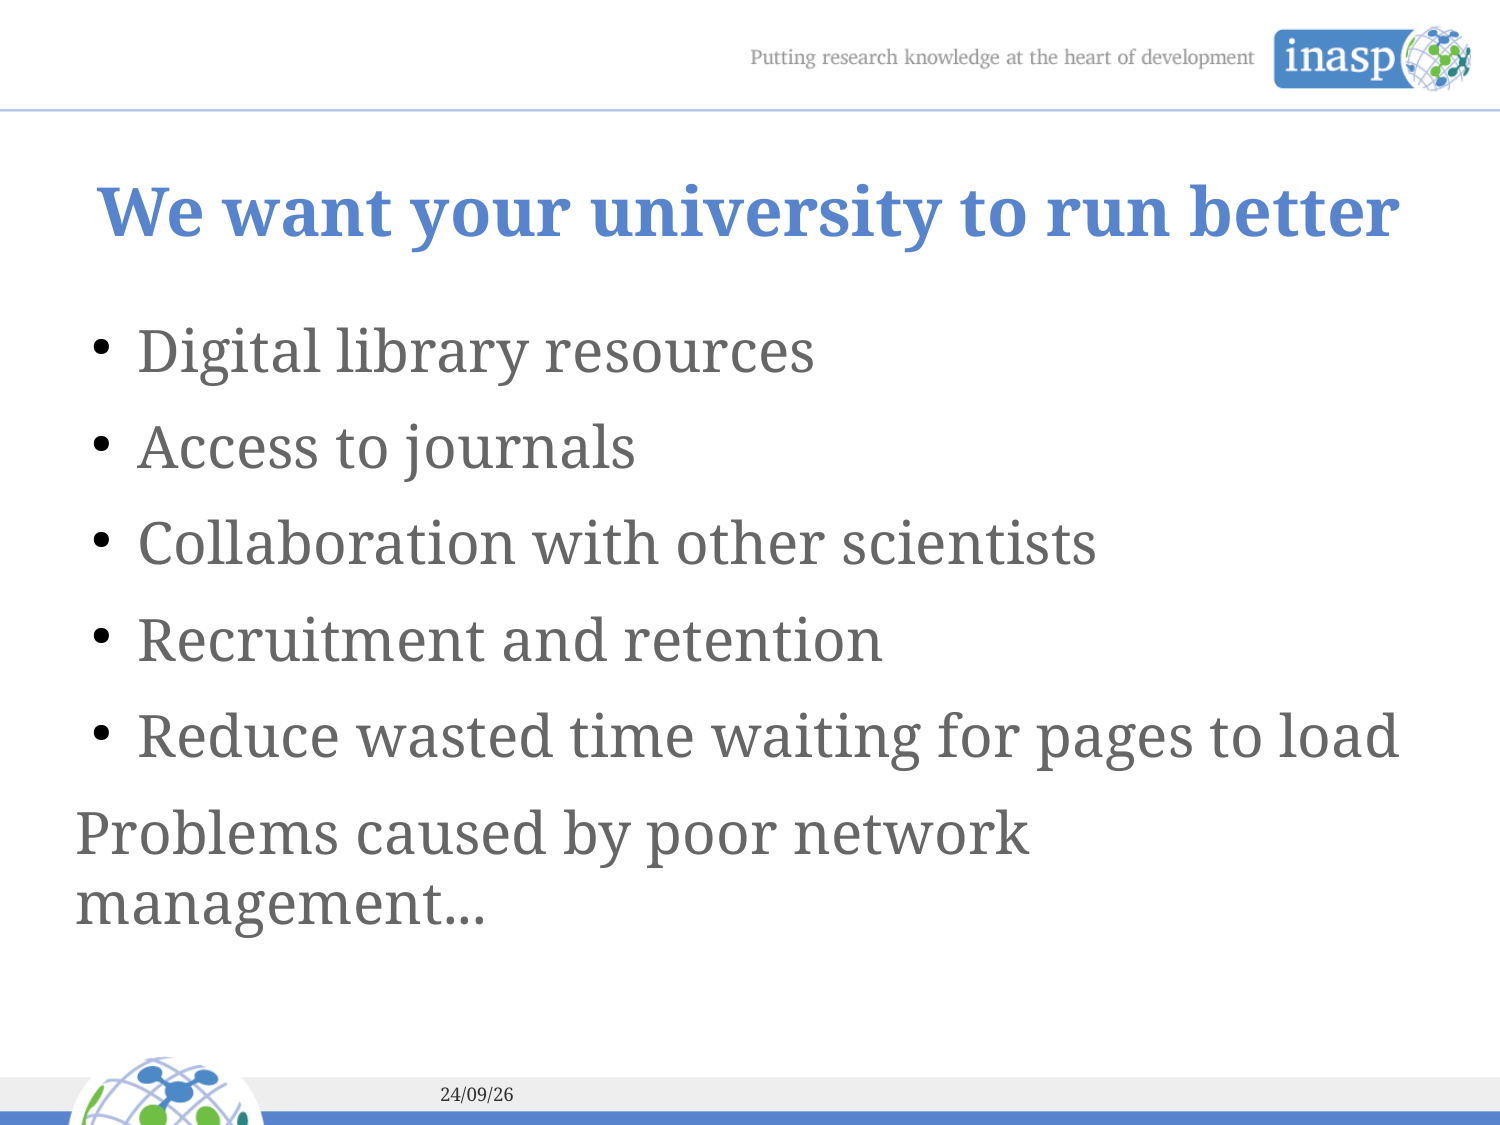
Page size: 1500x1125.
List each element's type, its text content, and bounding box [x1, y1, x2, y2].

list Digital library resources Access to journals Collaboration with other scientists Recruitment and retention Reduce wasted time waiting for pages to load Problems caused by poor network management... [75, 313, 1426, 967]
picture [0, 0, 1500, 1125]
title We want your university to run better [75, 129, 1426, 313]
